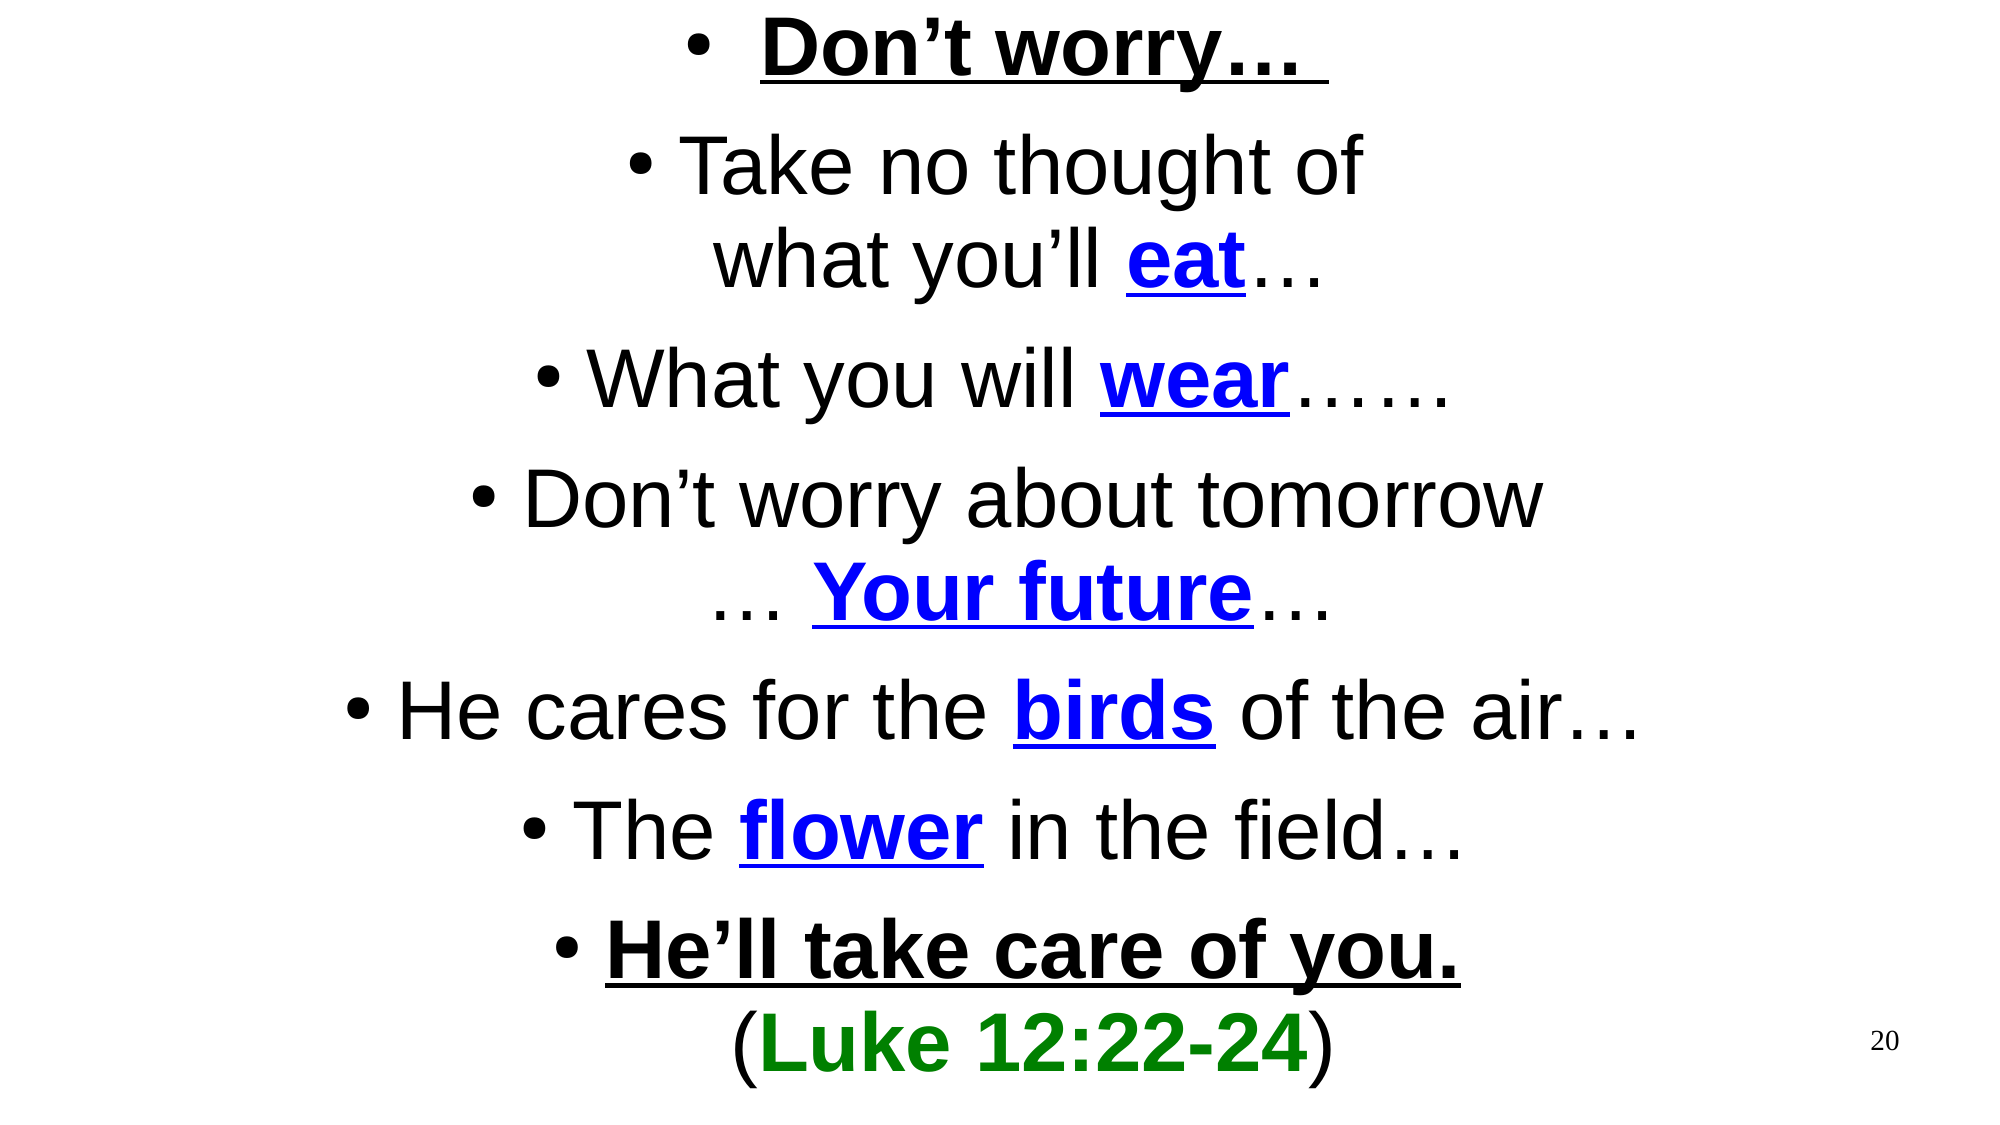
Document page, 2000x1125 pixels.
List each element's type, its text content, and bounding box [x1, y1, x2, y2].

list Don’t worry… Take no thought of what you’ll eat… What you will wear…… Don’t worry about tomorrow … Your future… He cares for the birds of the air… The flower in the field… He’ll take care of you. (Luke 12:22-24) [0, 0, 1996, 1123]
